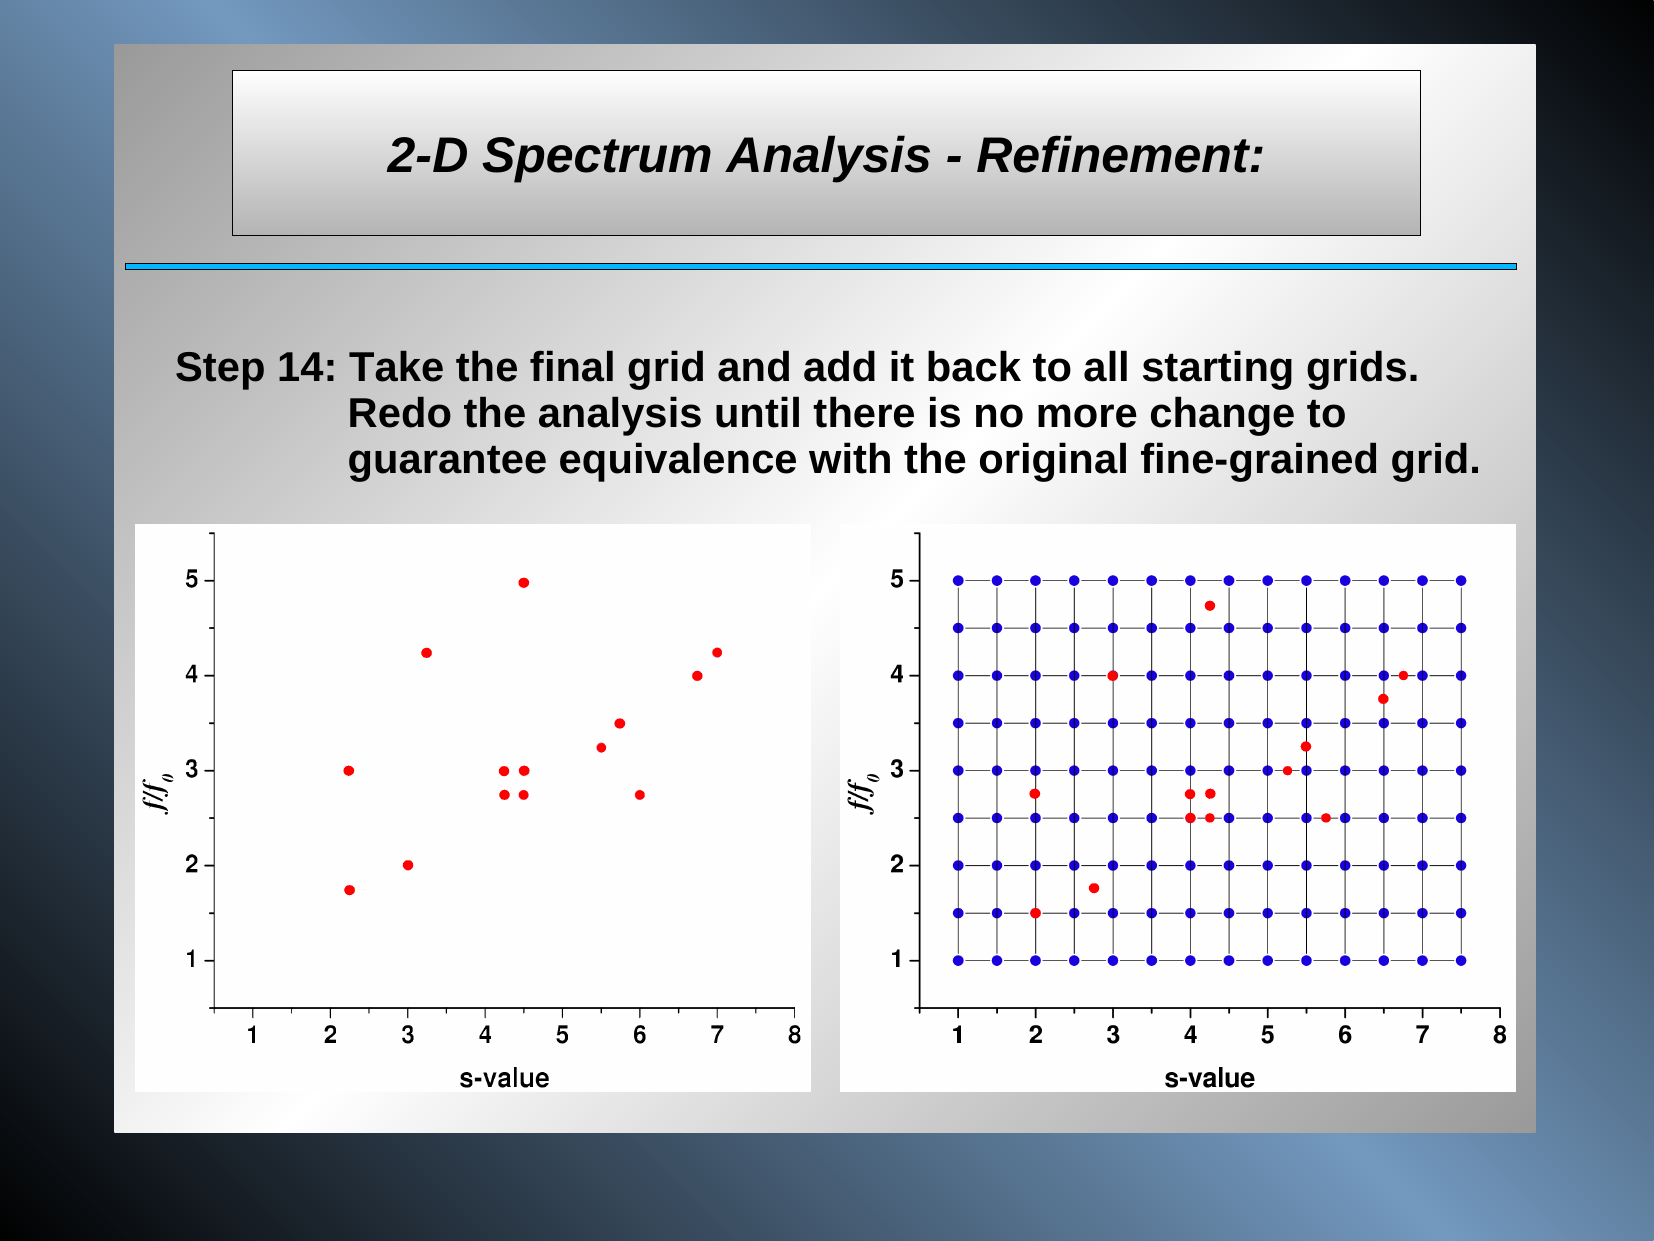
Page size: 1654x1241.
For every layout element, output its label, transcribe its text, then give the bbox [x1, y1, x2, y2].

picture [135, 524, 811, 1092]
text_box 2-D Spectrum Analysis - Refinement: [246, 127, 1407, 183]
text_box [232, 70, 1421, 236]
text_box [125, 263, 1517, 270]
picture [840, 524, 1516, 1092]
text_box Step 14: Take the final grid and add it back to all starting grids. Redo the analysis until there is no more change to guarantee equivalence with the original fine-grained grid. [137, 343, 1491, 483]
